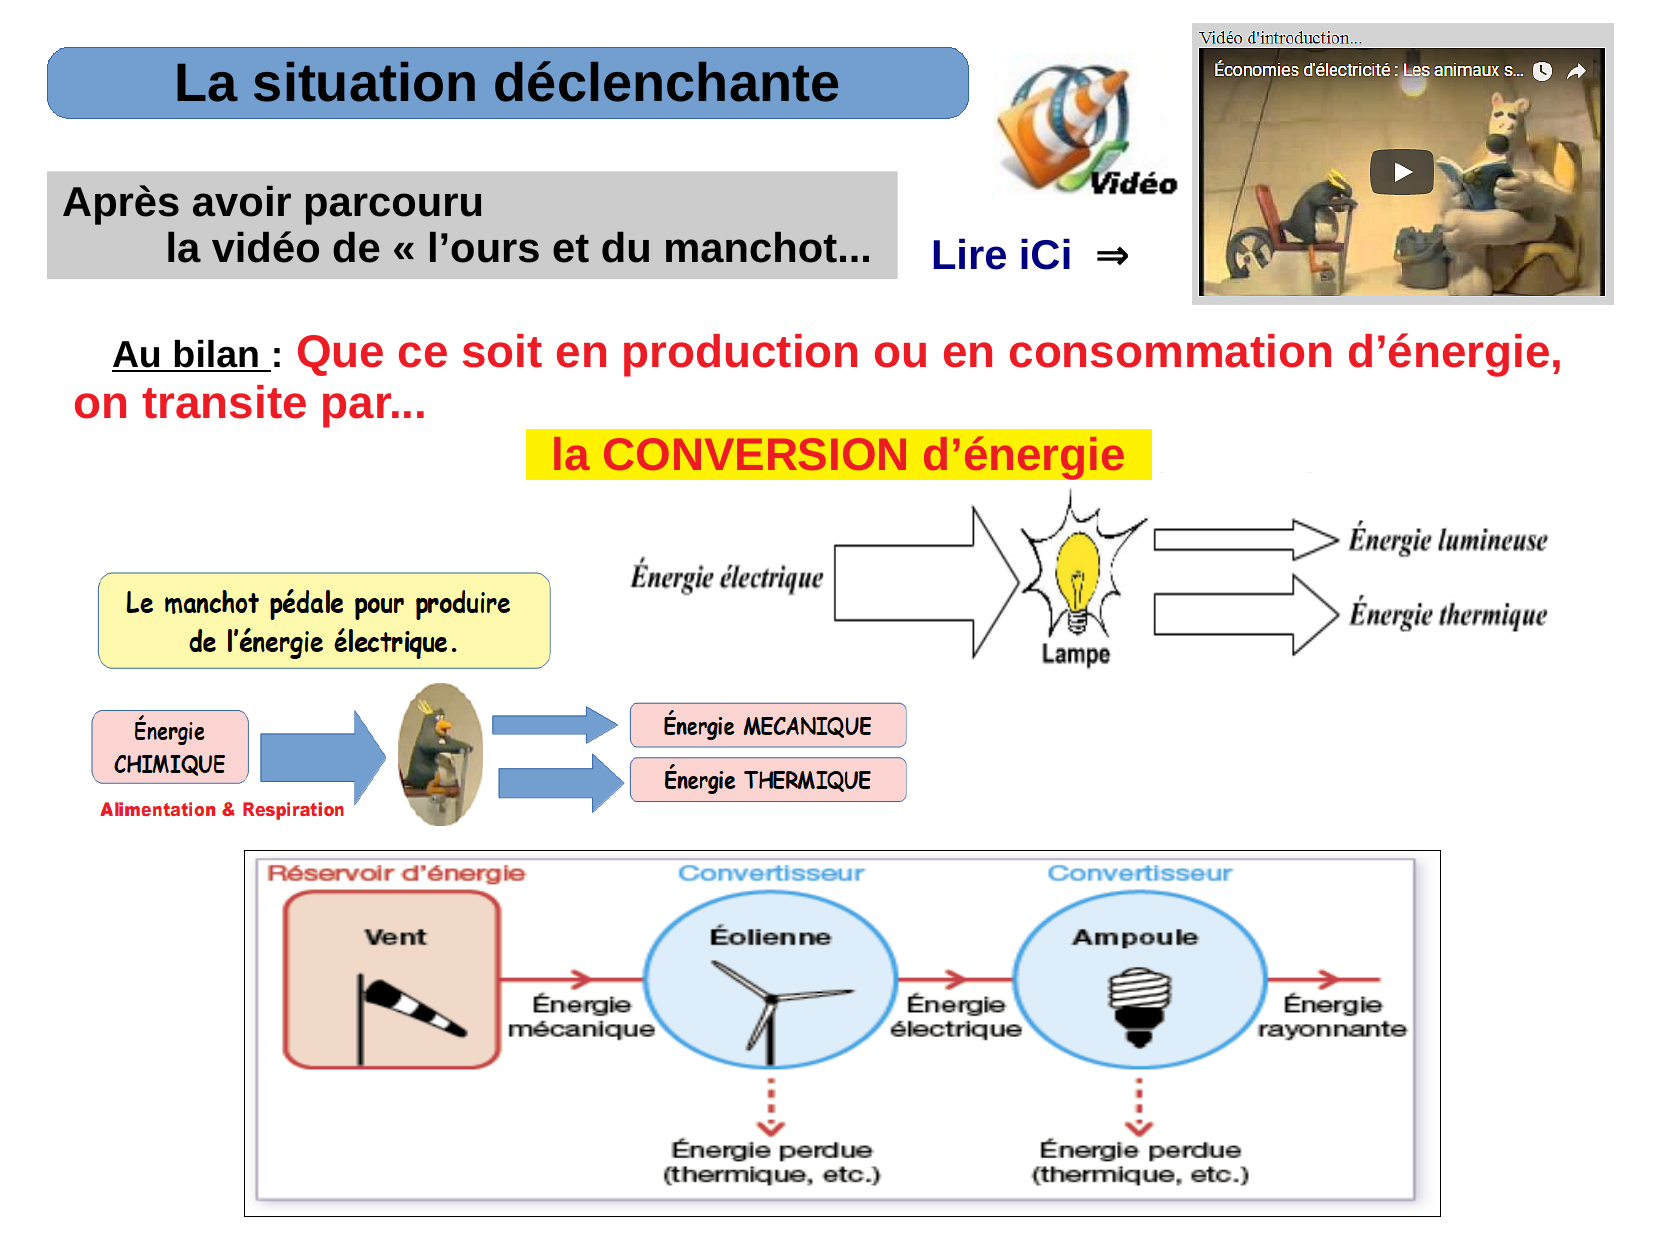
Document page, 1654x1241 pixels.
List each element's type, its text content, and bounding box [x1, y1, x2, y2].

text_box Après avoir parcouru la vidéo de « l’ours et du manchot... [47, 171, 898, 280]
picture [244, 850, 1441, 1217]
text_box Lire iCi ⇒ [897, 224, 1176, 286]
picture [82, 497, 1571, 834]
picture [992, 50, 1182, 201]
text_box La situation déclenchante [47, 47, 969, 119]
picture [1192, 23, 1614, 305]
text_box Au bilan : Que ce soit en production ou en consommation d’énergie, on transite par... la CONVERSION d’énergie [59, 318, 1607, 497]
